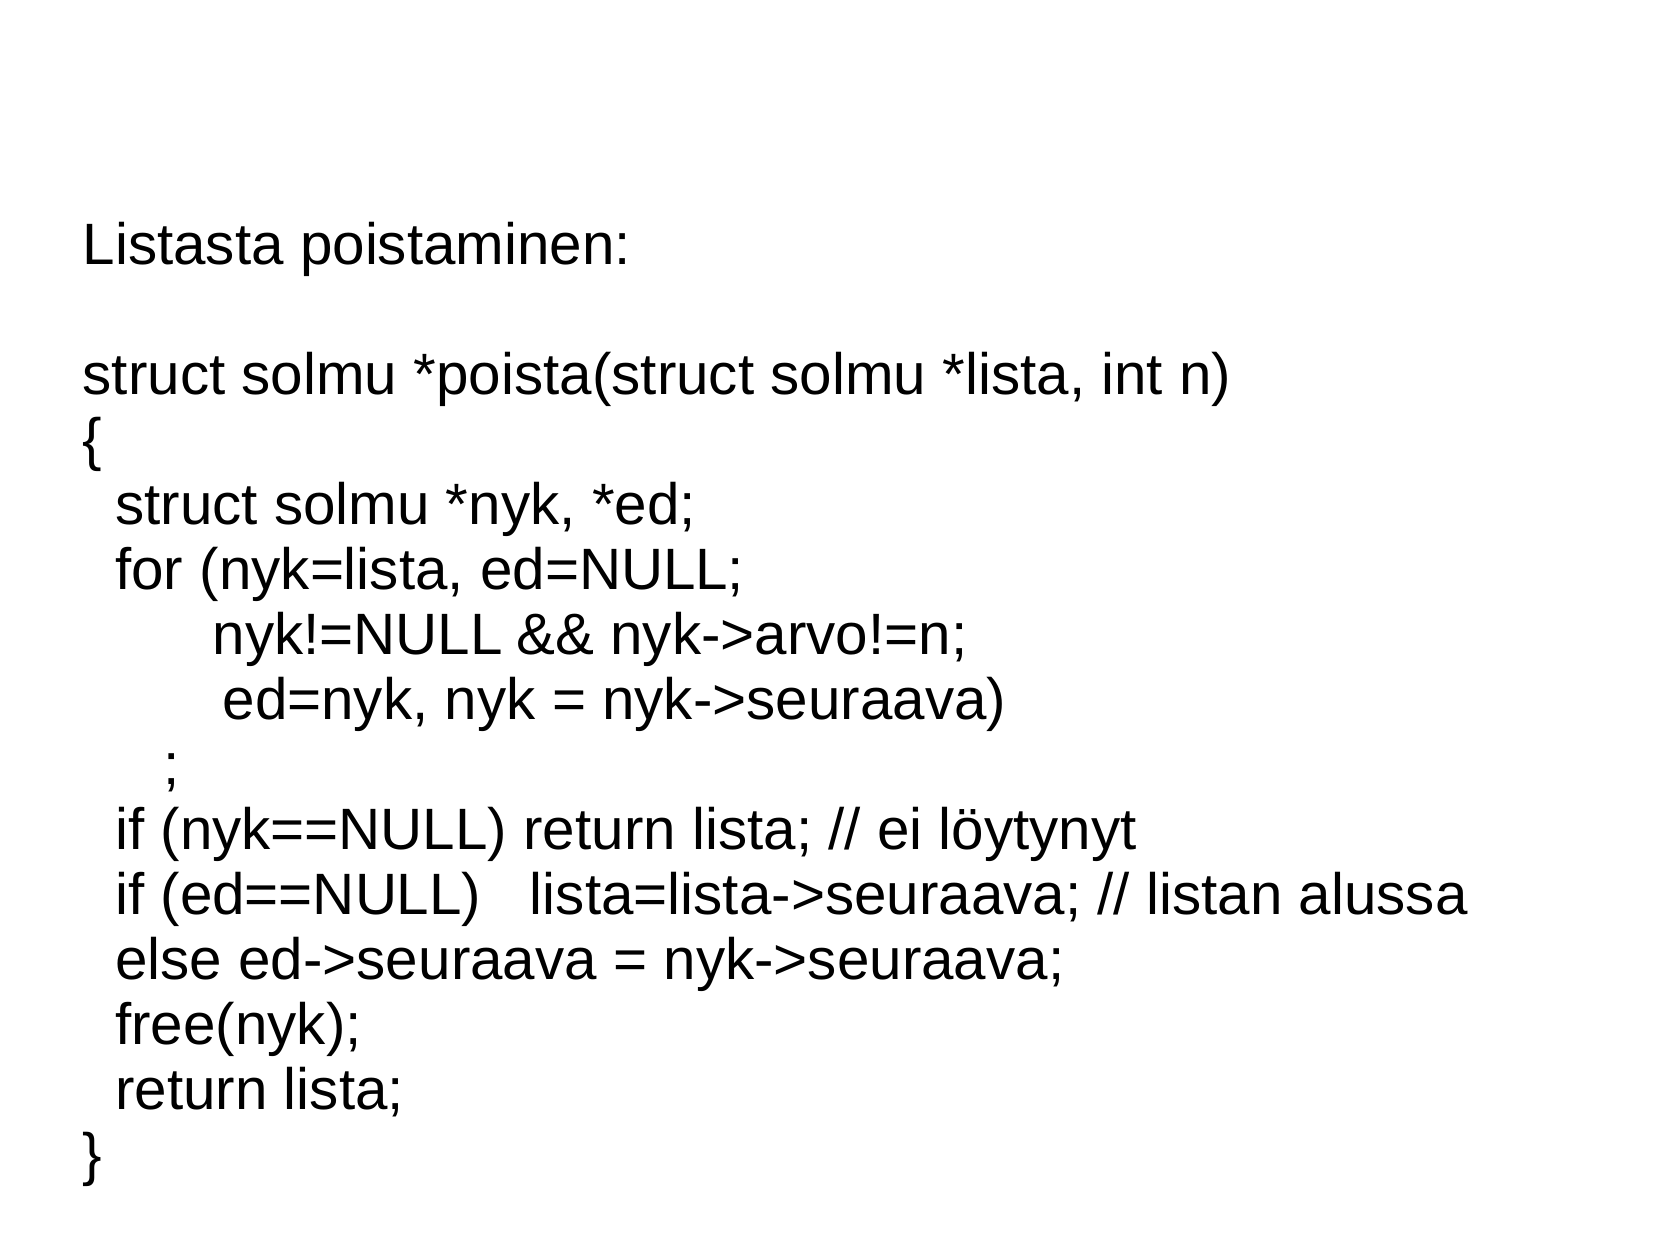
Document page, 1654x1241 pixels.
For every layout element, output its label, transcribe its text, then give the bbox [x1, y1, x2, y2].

text_box Listasta poistaminen: struct solmu *poista(struct solmu *lista, int n) { struct solmu *nyk, *ed; for (nyk=lista, ed=NULL; nyk!=NULL && nyk->arvo!=n; ed=nyk, nyk = nyk->seuraava) ; if (nyk==NULL) return lista; // ei löytynyt if (ed==NULL) lista=lista->seuraava; // listan alussa else ed->seuraava = nyk->seuraava; free(nyk); return lista; } [82, 213, 1571, 1185]
